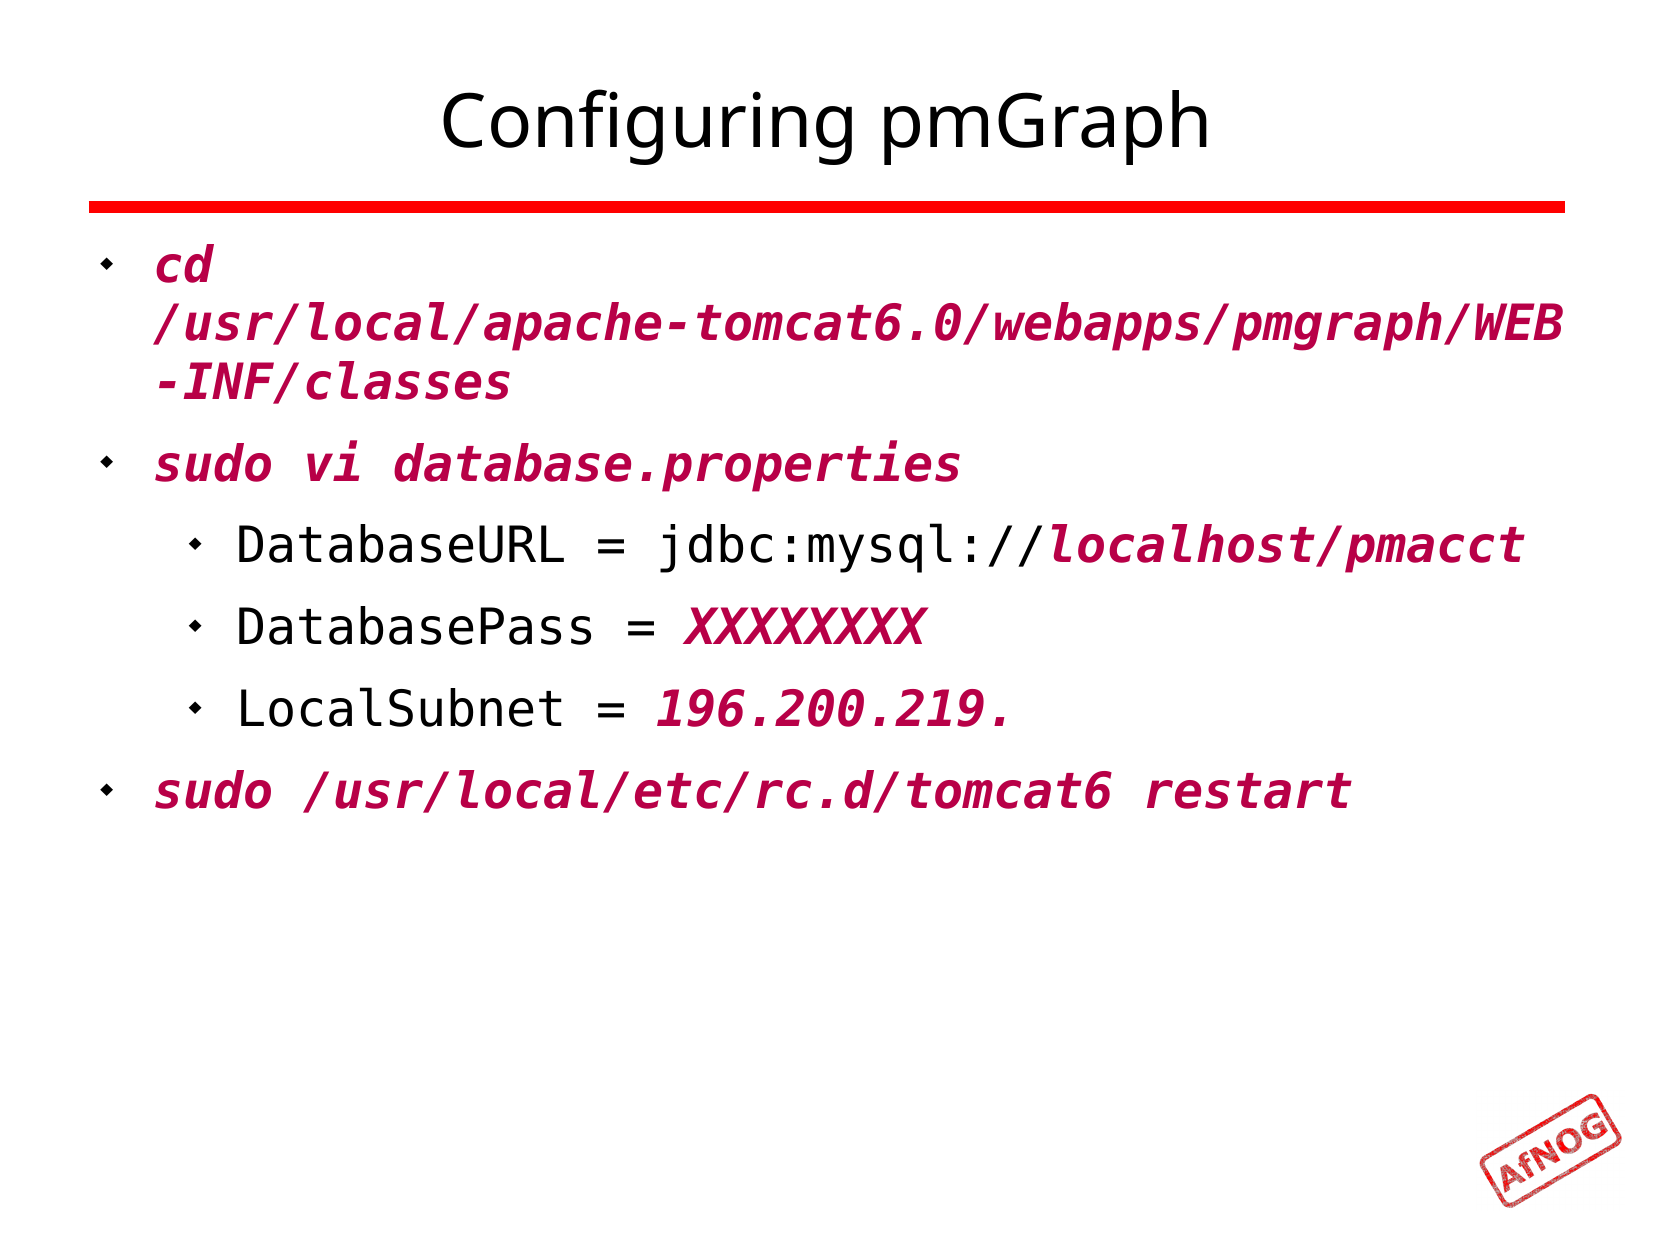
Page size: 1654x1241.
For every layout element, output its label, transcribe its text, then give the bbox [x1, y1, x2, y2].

picture [1476, 1090, 1625, 1211]
list cd /usr/local/apache-tomcat6.0/webapps/pmgraph/WEB-INF/classes sudo vi database.properties DatabaseURL = jdbc:mysql://localhost/pmacct DatabasePass = XXXXXXXX LocalSubnet = 196.200.219. sudo /usr/local/etc/rc.d/tomcat6 restart [82, 236, 1571, 1108]
title Configuring pmGraph [82, 29, 1571, 207]
